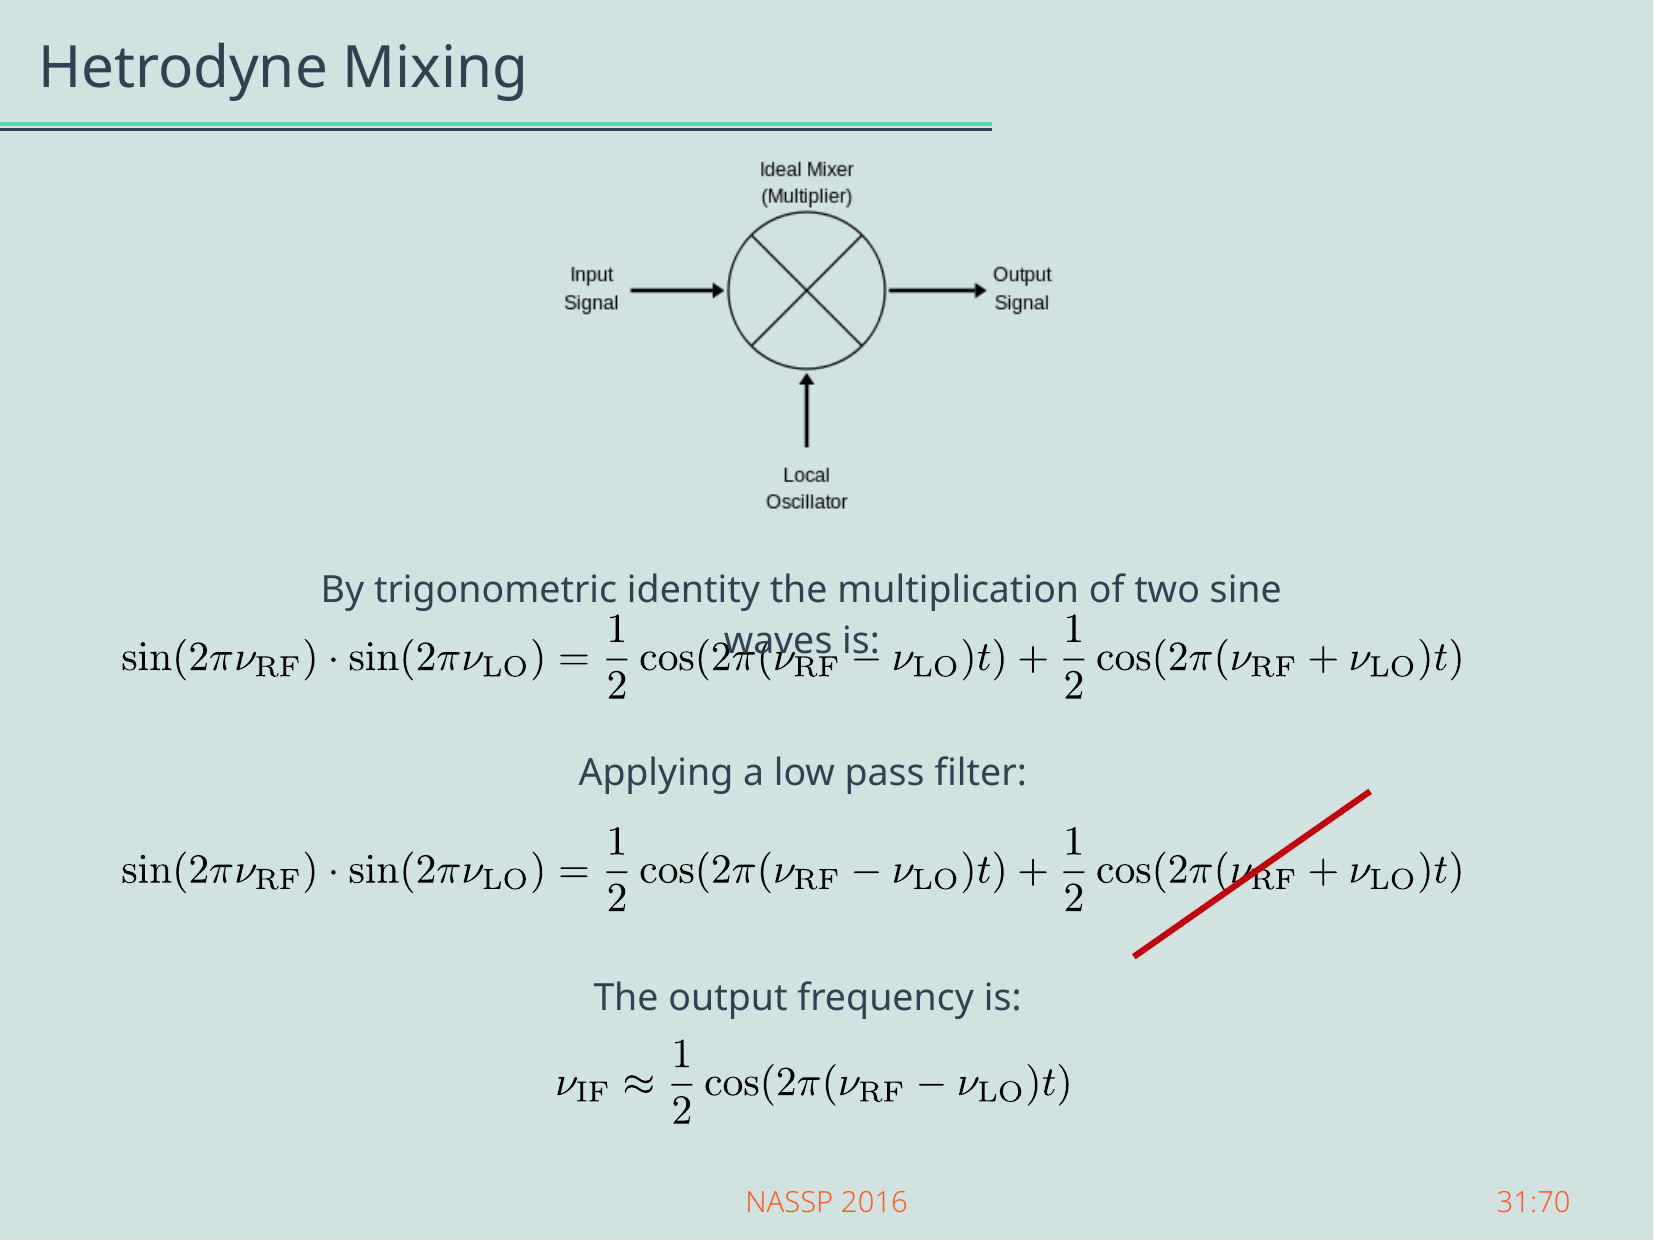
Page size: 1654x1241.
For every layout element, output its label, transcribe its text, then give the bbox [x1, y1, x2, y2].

text_box [1205, 827, 1465, 912]
text_box [121, 826, 1312, 912]
text_box By trigonometric identity the multiplication of two sine waves is: [268, 555, 1335, 616]
picture [533, 134, 1081, 526]
text_box The output frequency is: [274, 962, 1341, 1023]
text_box [121, 615, 1465, 699]
text_box Hetrodyne Mixing [23, 17, 1312, 103]
text_box Applying a low pass filter: [274, 738, 1341, 799]
text_box [555, 1039, 1073, 1124]
